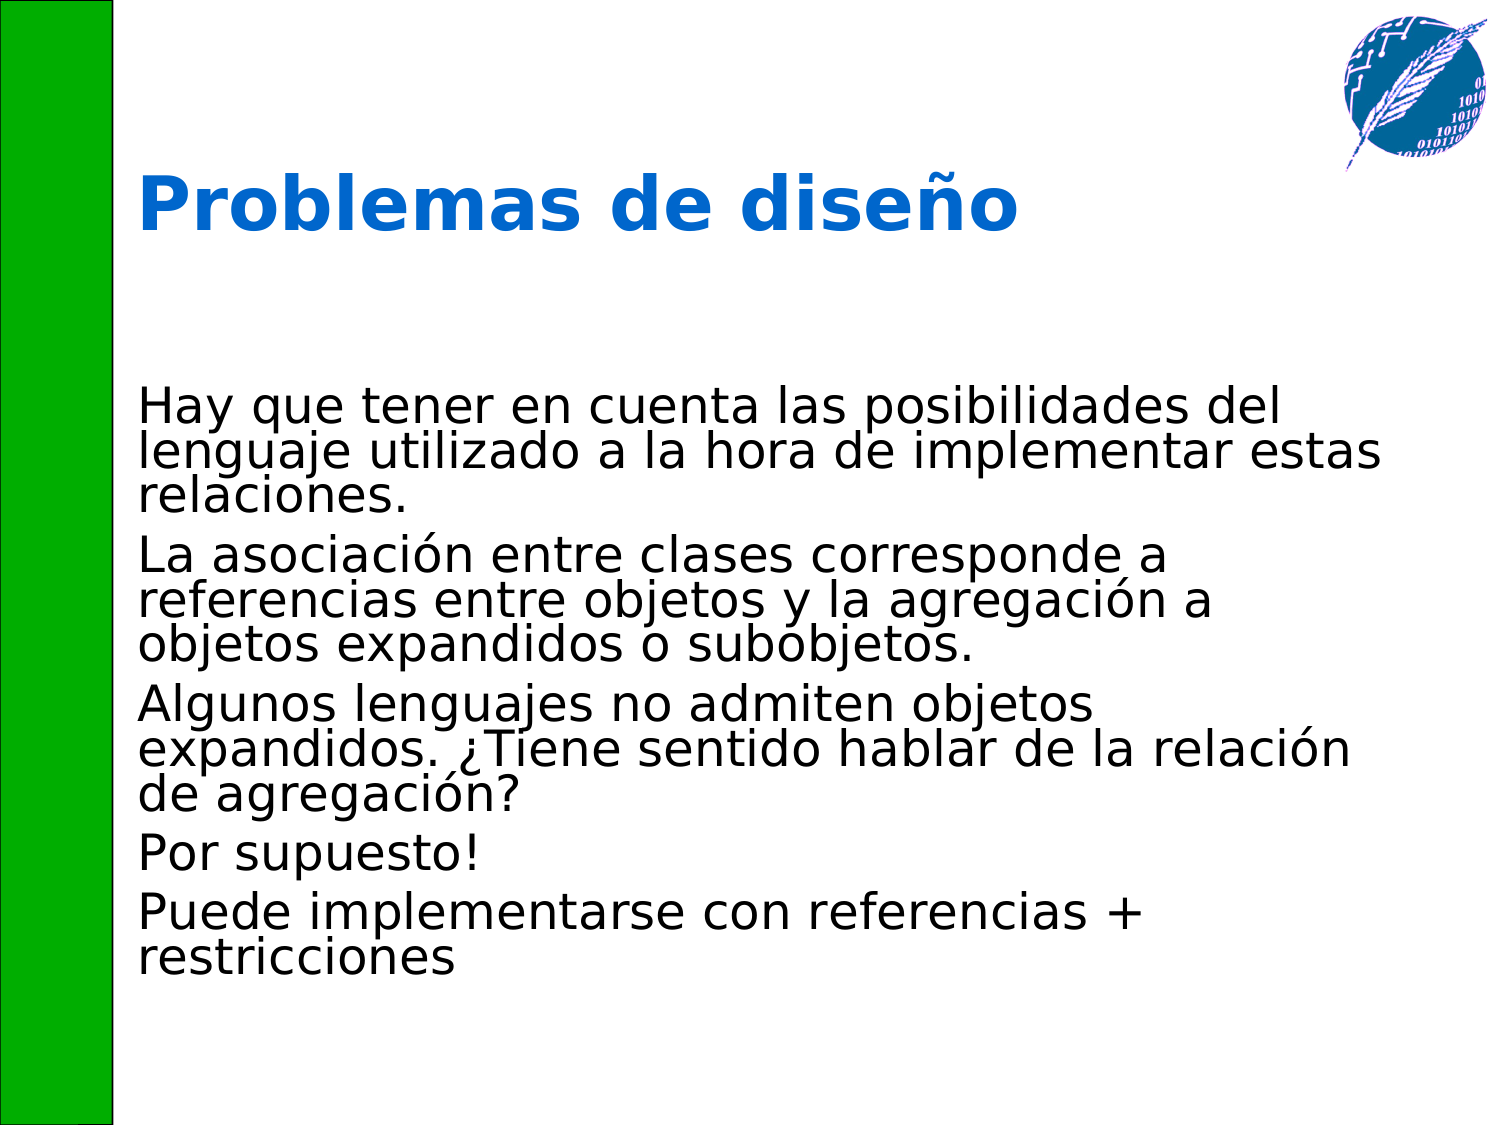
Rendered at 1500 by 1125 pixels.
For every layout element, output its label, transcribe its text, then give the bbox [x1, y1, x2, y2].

picture [1417, 140, 1425, 149]
title Problemas de diseño [136, 126, 1411, 299]
list Hay que tener en cuenta las posibilidades del lenguaje utilizado a la hora de implementar estas relaciones. La asociación entre clases corresponde a referencias entre objetos y la agregación a objetos expandidos o subobjetos. Algunos lenguajes no admiten objetos expandidos. ¿Tiene sentido hablar de la relación de agregación? Por supuesto! Puede implementarse con referencias + restricciones [137, 387, 1397, 1042]
picture [1341, 15, 1488, 172]
